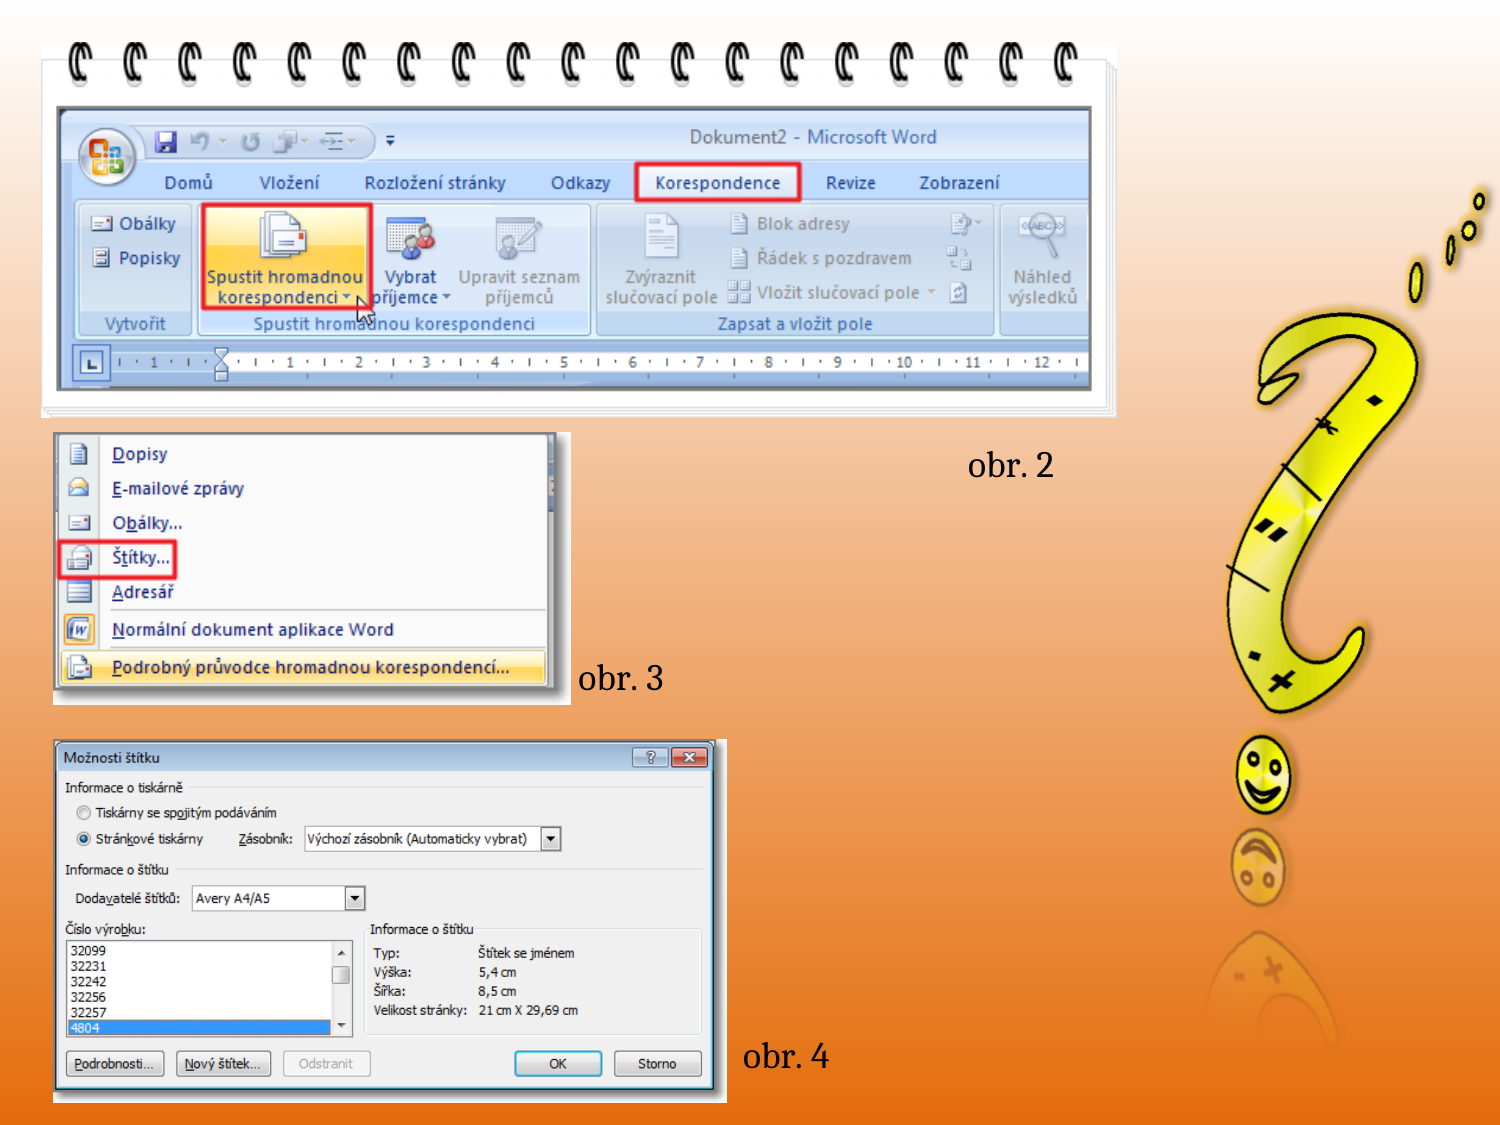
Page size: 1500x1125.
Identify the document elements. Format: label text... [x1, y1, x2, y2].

text_box obr. 3 [563, 645, 679, 706]
picture [53, 432, 571, 705]
picture [41, 42, 1117, 418]
picture [1171, 160, 1500, 1125]
picture [53, 739, 727, 1103]
text_box obr. 4 [728, 1023, 845, 1084]
text_box obr. 2 [953, 432, 1069, 493]
